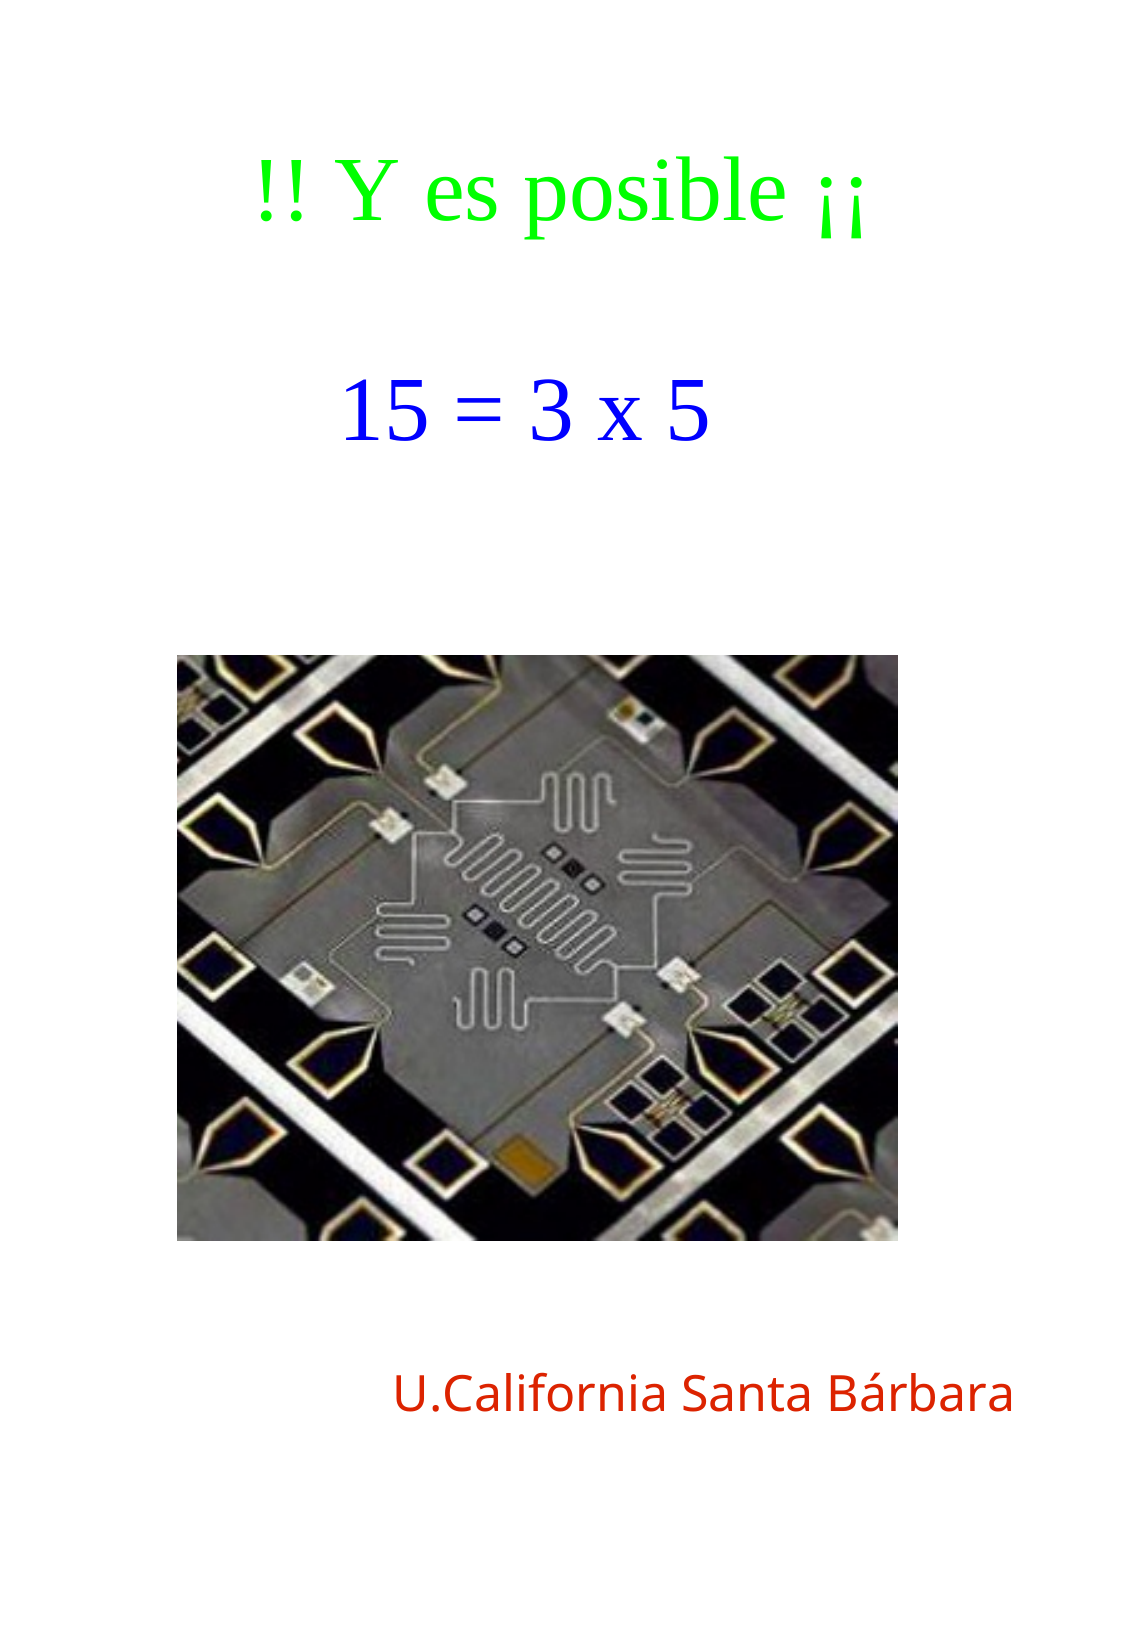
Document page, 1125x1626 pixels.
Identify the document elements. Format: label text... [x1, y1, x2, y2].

picture [177, 655, 898, 1241]
text_box !! Y es posible ¡¡ 15 = 3 x 5 [140, 121, 889, 587]
text_box U.California Santa Bárbara [377, 1354, 1063, 1430]
